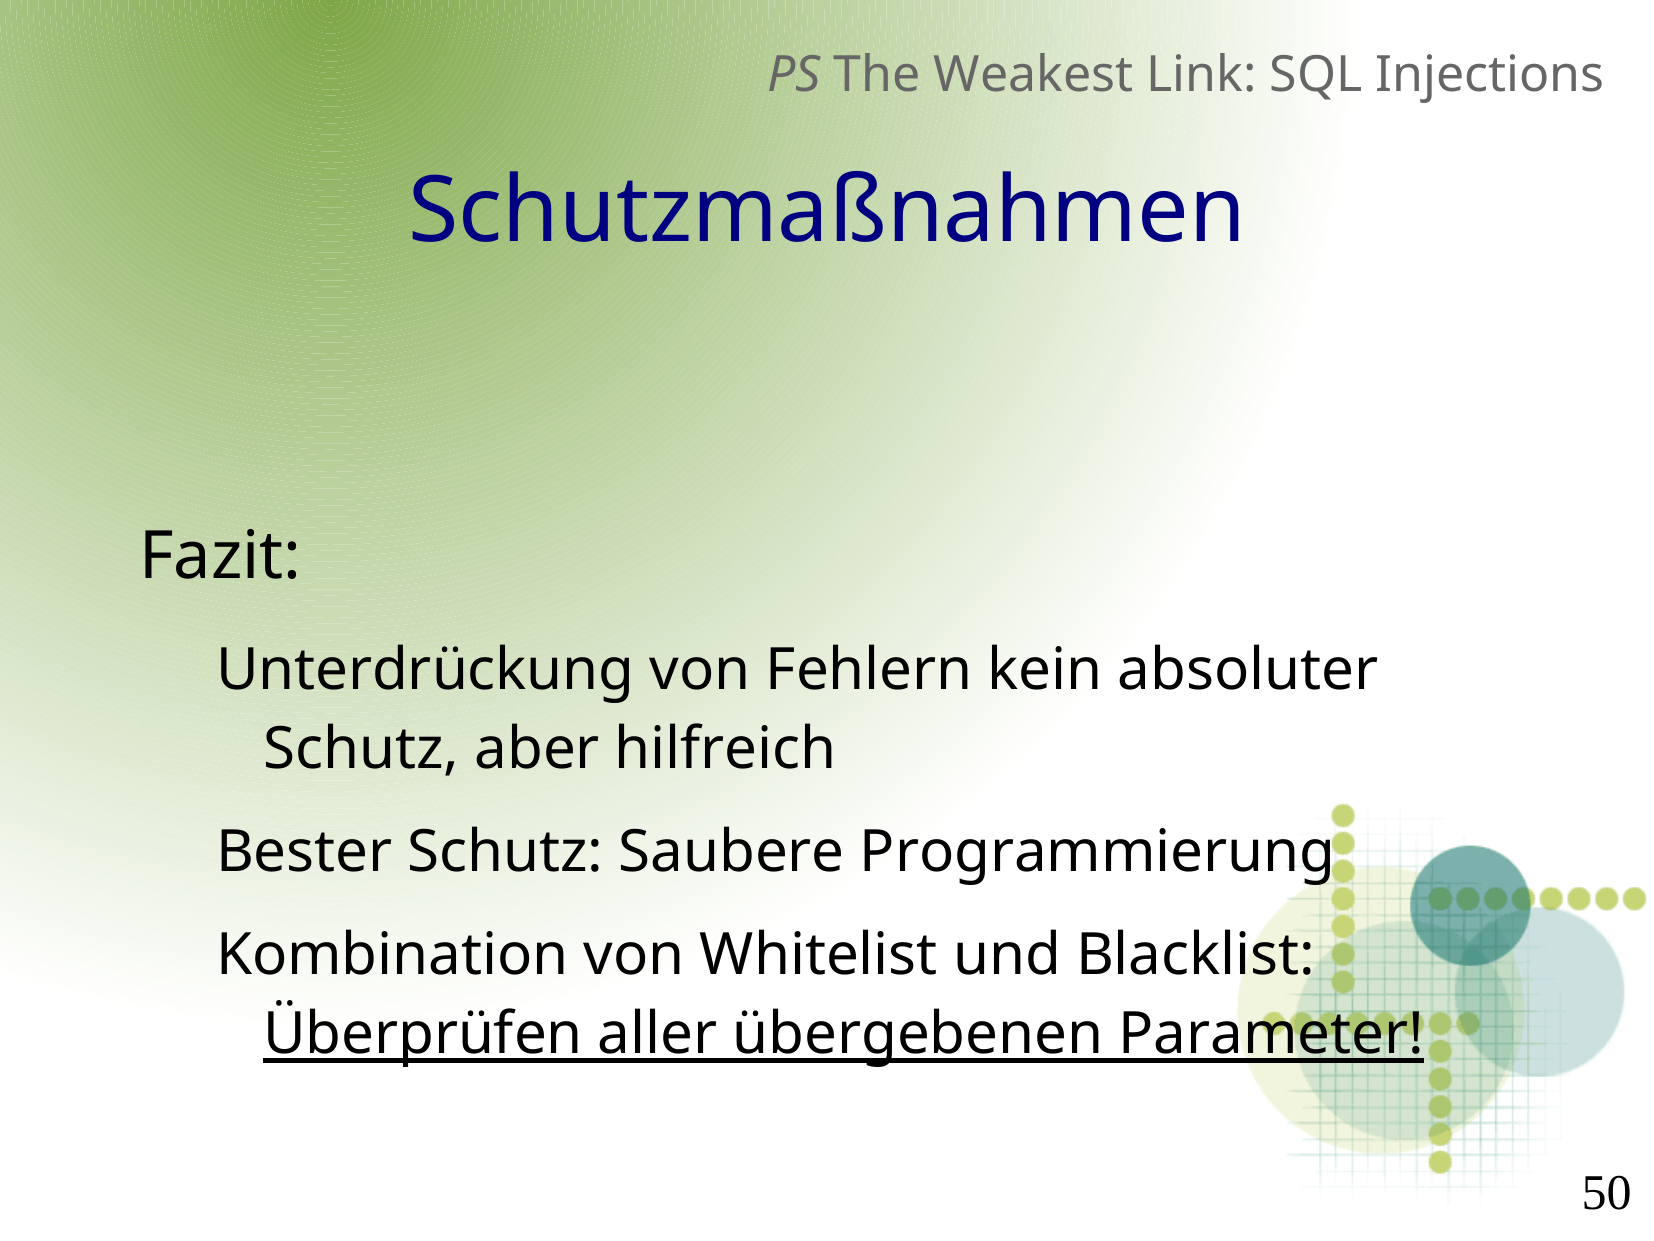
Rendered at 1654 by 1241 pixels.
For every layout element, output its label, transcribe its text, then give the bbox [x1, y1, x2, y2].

picture [1224, 1039, 1233, 1049]
list Fazit: Unterdrückung von Fehlern kein absoluter Schutz, aber hilfreich Bester Schutz: Saubere Programmierung Kombination von Whitelist und Blacklist: Überprüfen aller übergebenen Parameter! [121, 506, 1534, 1039]
picture [1224, 792, 1654, 1211]
title Schutzmaßnahmen [121, 102, 1534, 311]
